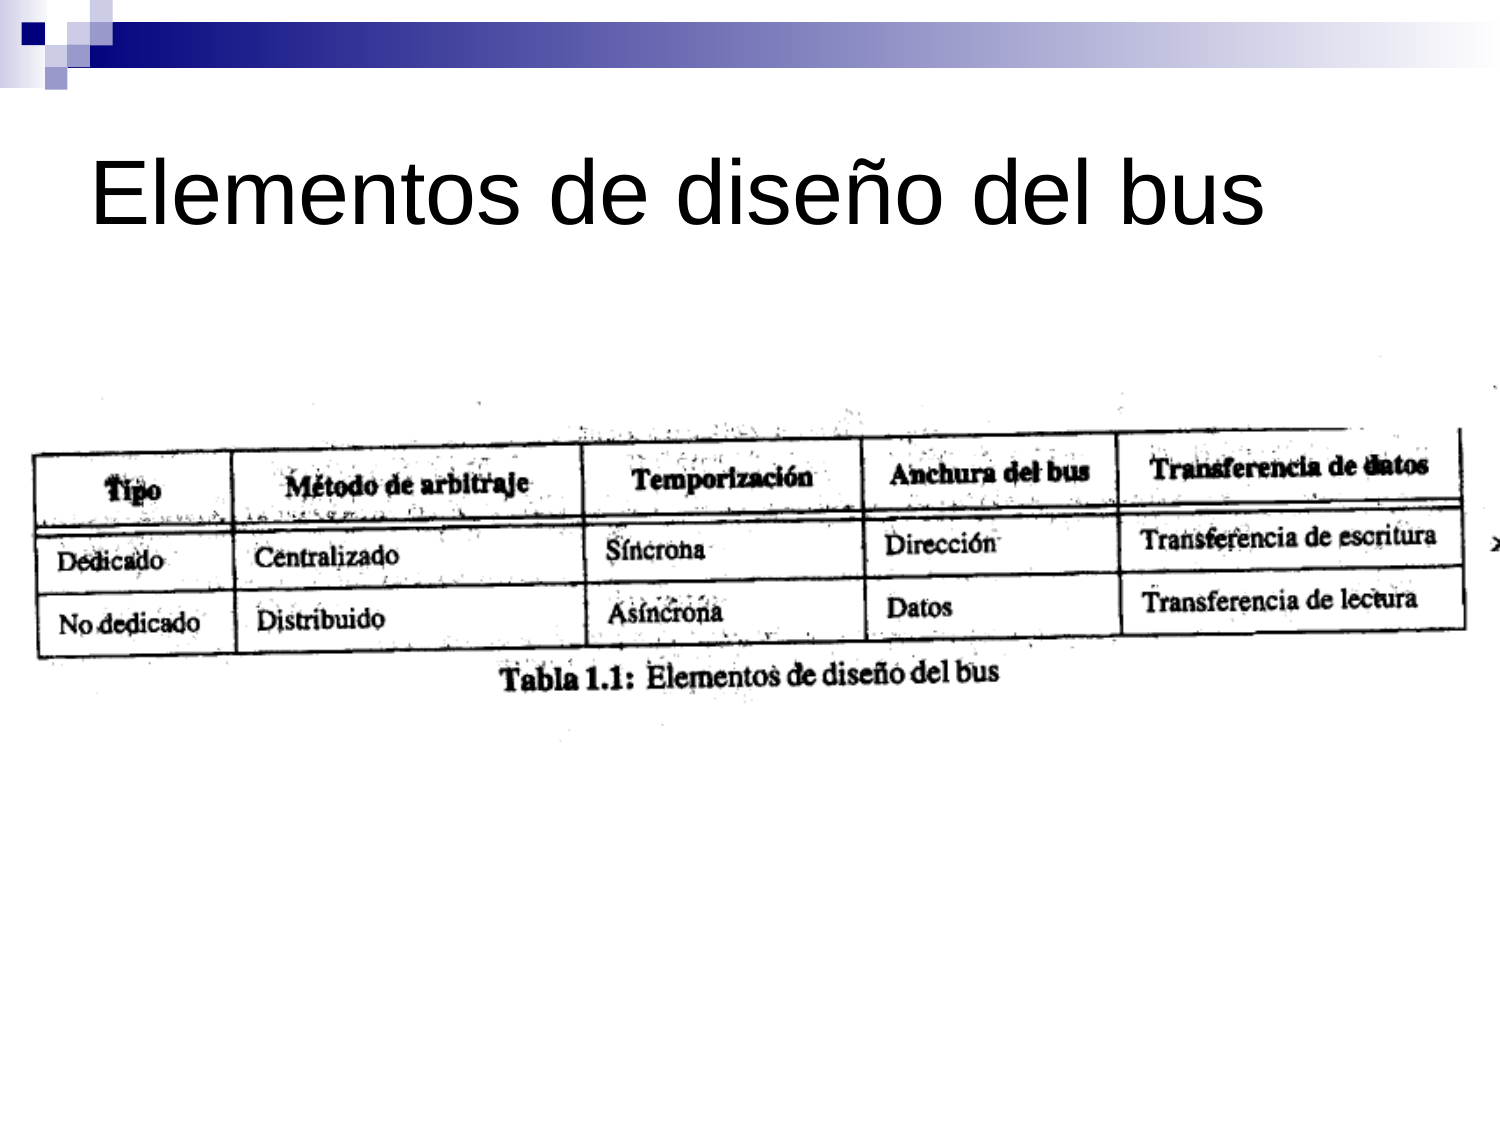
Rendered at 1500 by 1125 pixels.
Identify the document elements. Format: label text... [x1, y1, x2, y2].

picture [0, 349, 1500, 742]
title Elementos de diseño del bus [75, 75, 1426, 301]
